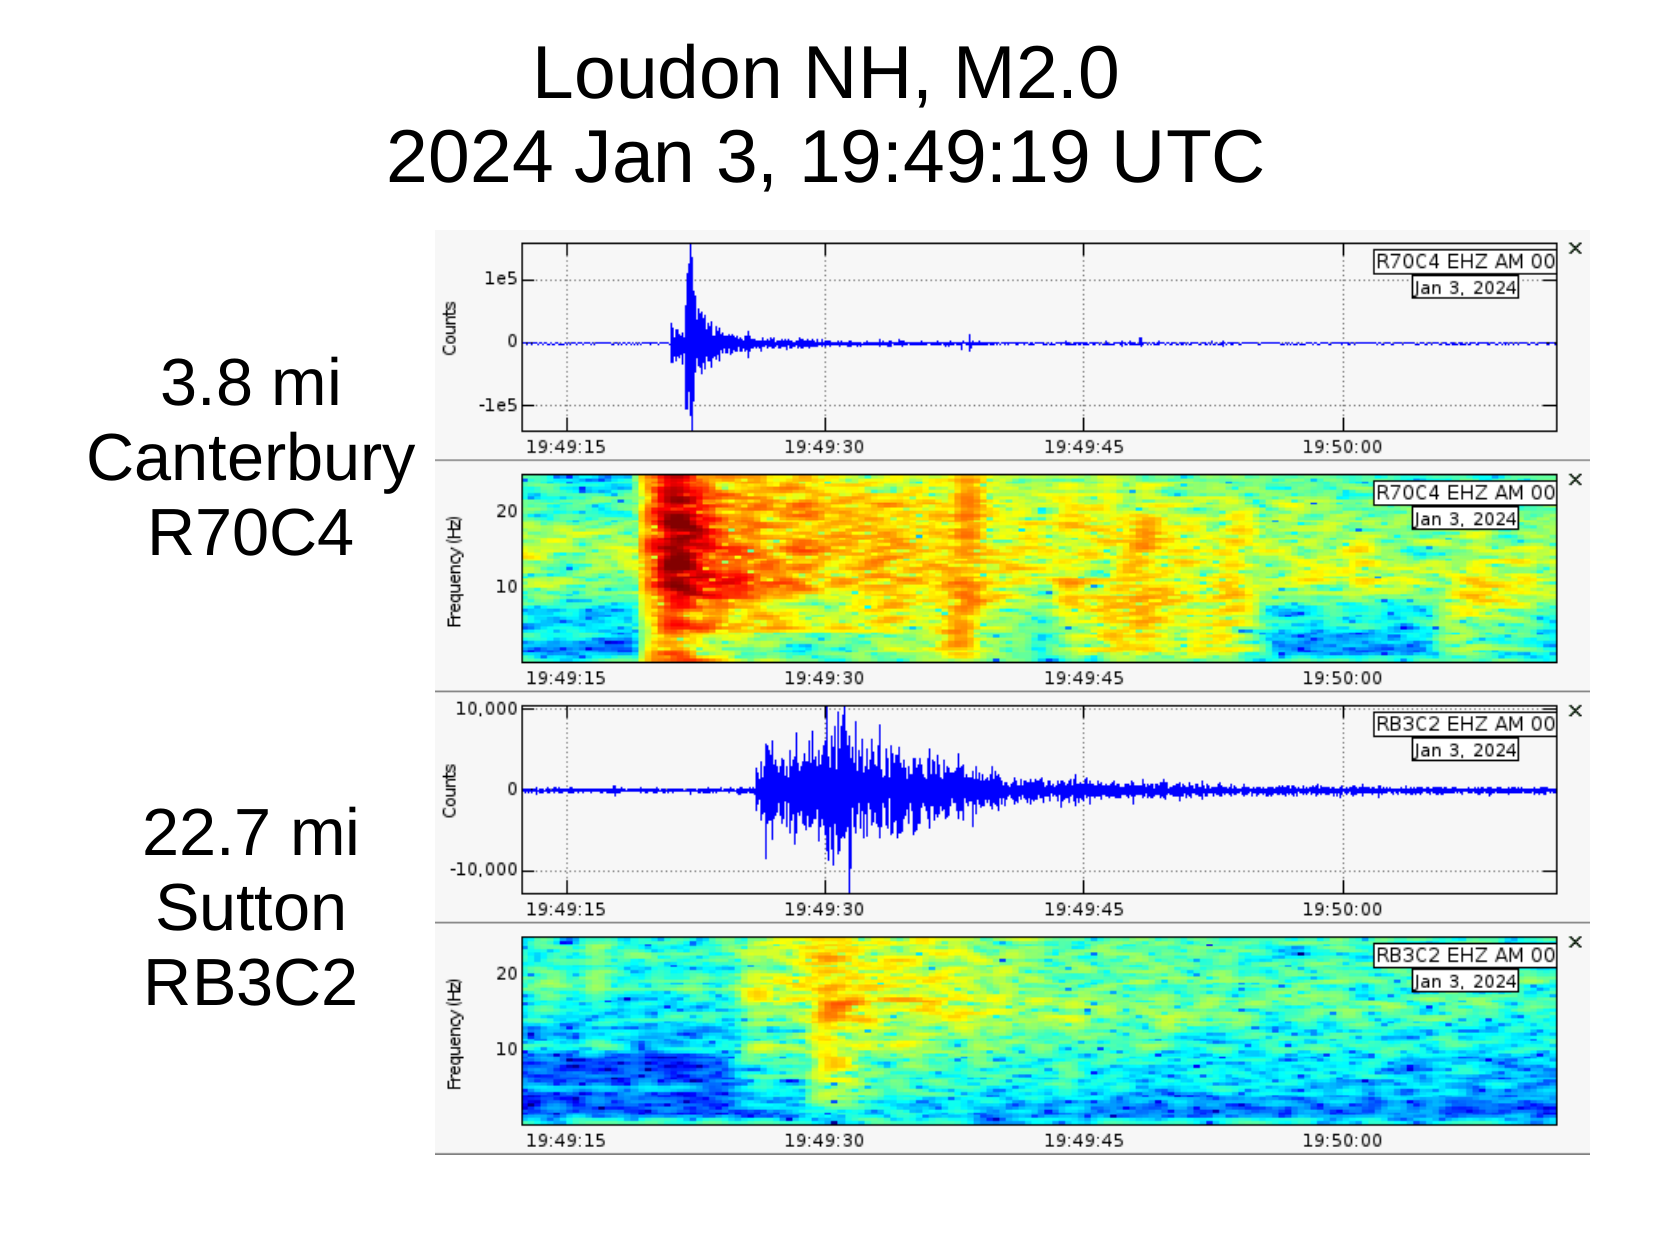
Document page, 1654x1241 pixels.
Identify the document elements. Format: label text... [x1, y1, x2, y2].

title Loudon NH, M2.0 2024 Jan 3, 19:49:19 UTC [82, 30, 1571, 199]
picture [435, 230, 1590, 1156]
text_box 22.7 mi Sutton RB3C2 [82, 690, 421, 1126]
subtitle 3.8 mi Canterbury R70C4 [82, 240, 421, 676]
